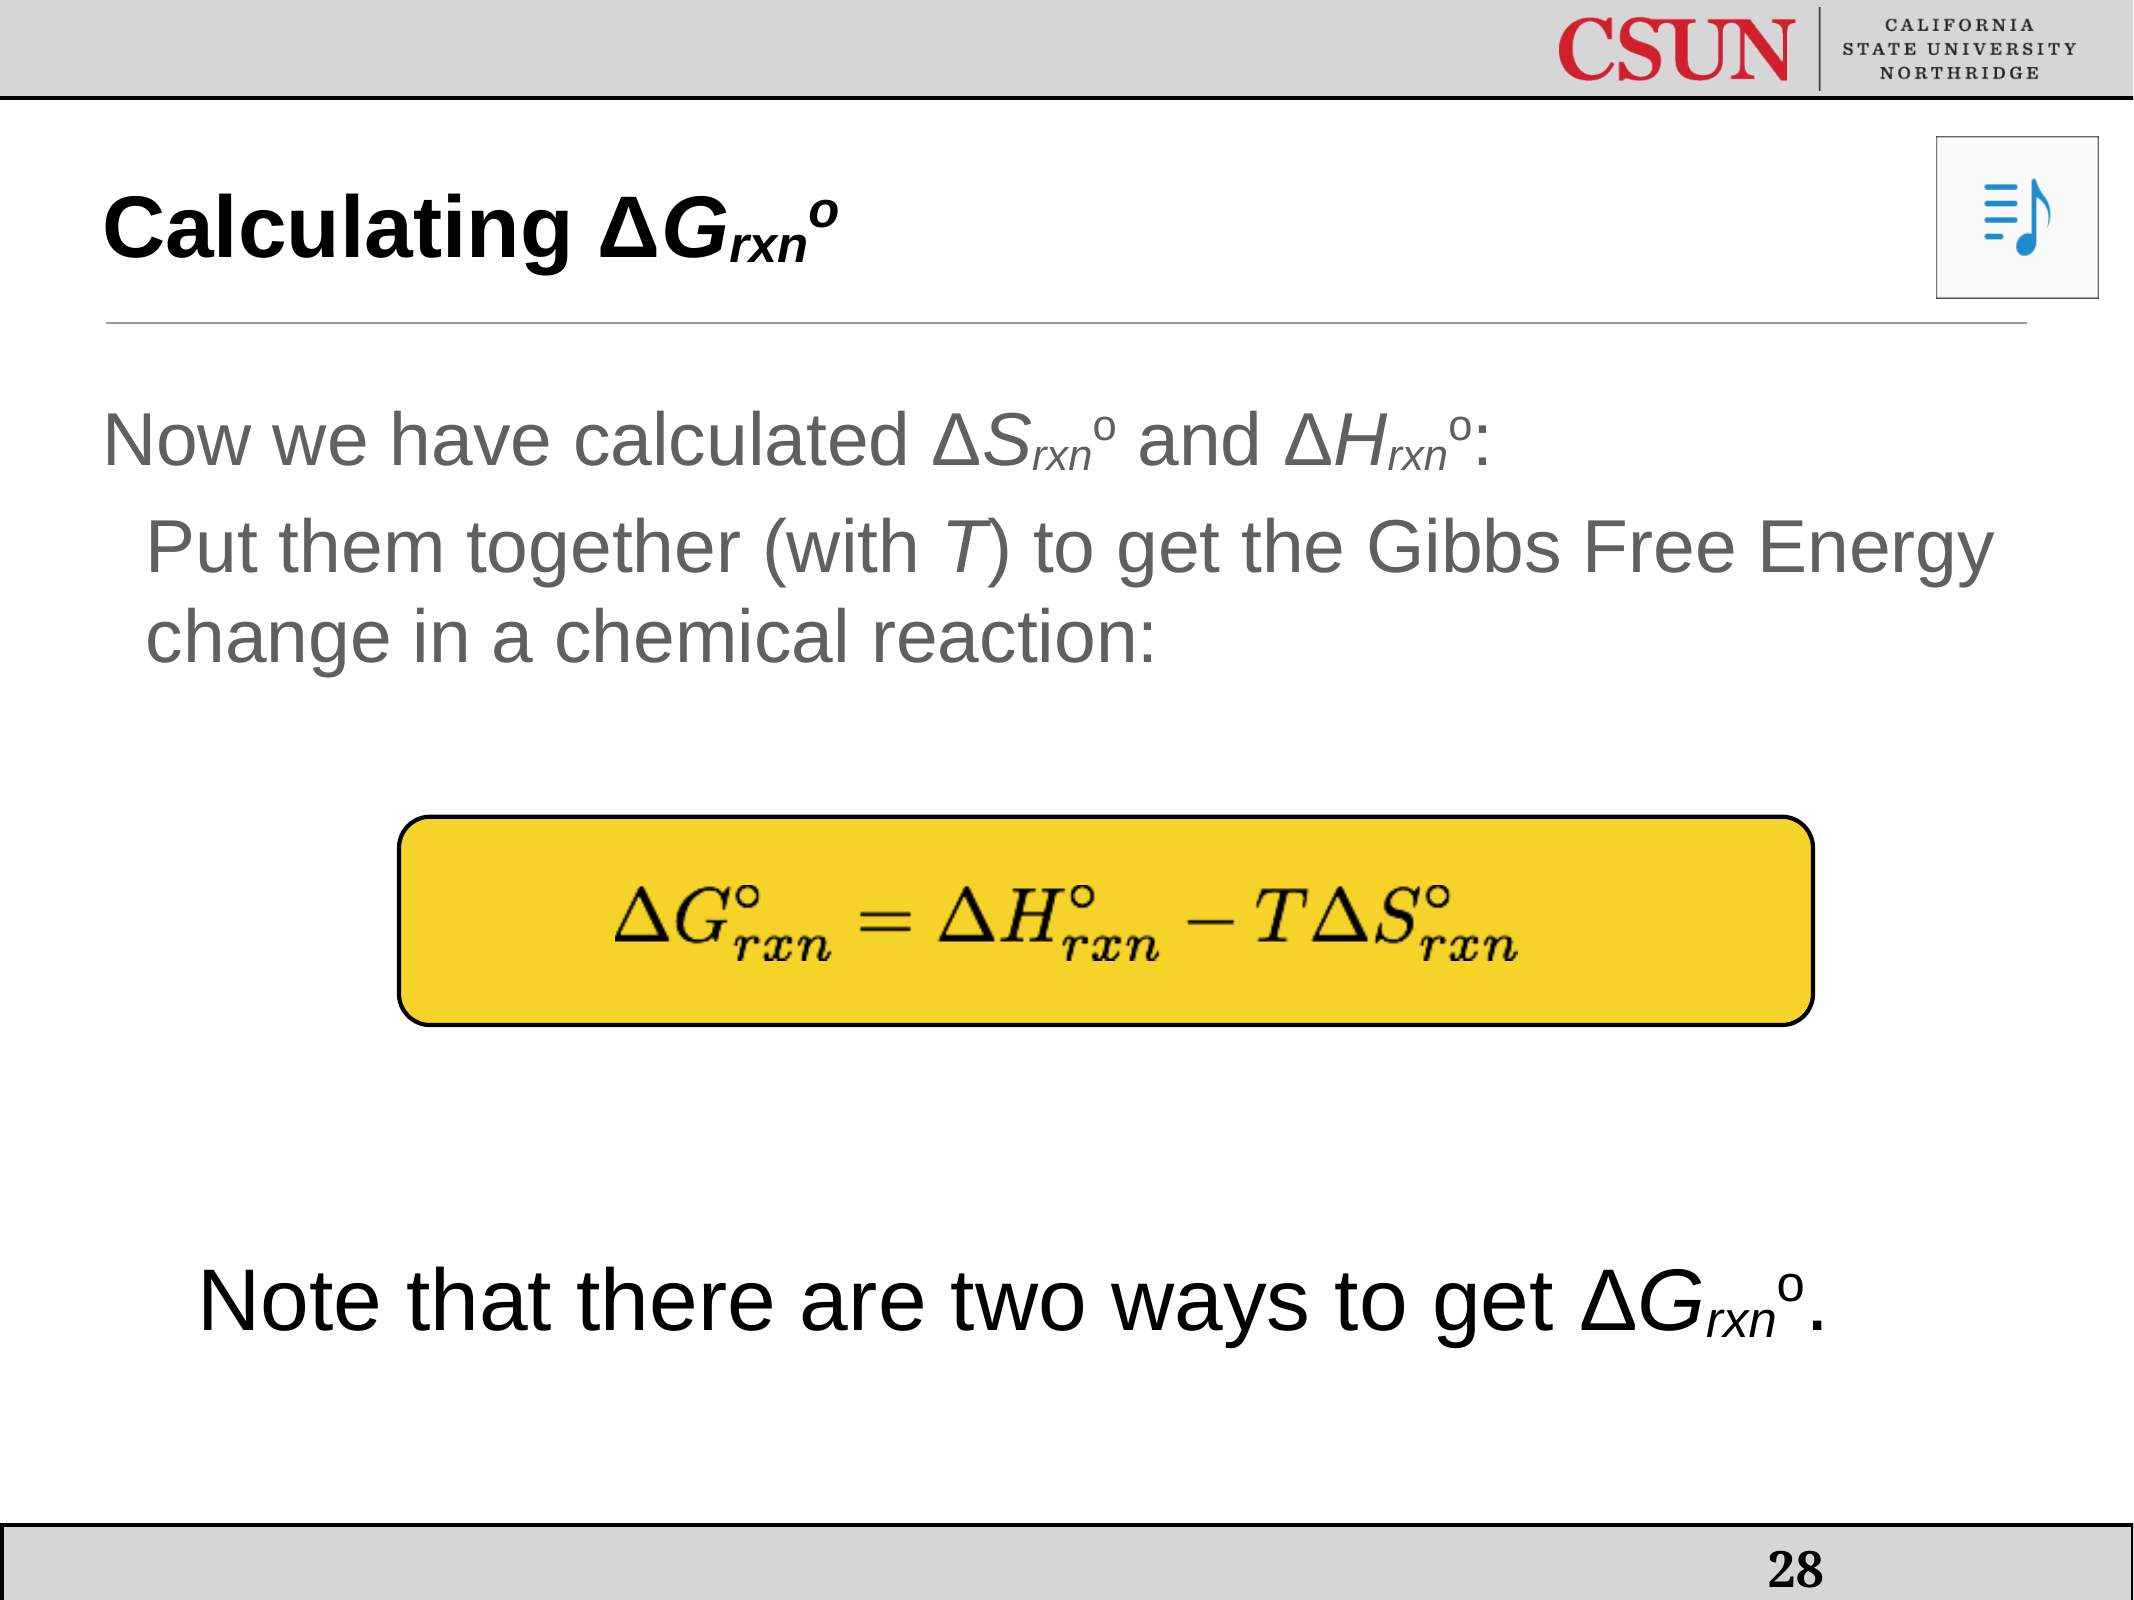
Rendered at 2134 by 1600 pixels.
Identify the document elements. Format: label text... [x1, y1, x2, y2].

title Calculating ΔGrxno [93, 104, 2040, 284]
picture [615, 885, 1518, 961]
text_box [1935, 135, 2101, 301]
picture [1559, 7, 2076, 91]
list Now we have calculated ΔSrxno and ΔHrxno: Put them together (with T) to get the Gibbs Free Energy change in a chemical reaction: [93, 382, 2040, 768]
text_box [398, 816, 1814, 1026]
text_box Note that there are two ways to get ΔGrxno. [182, 1235, 1845, 1356]
